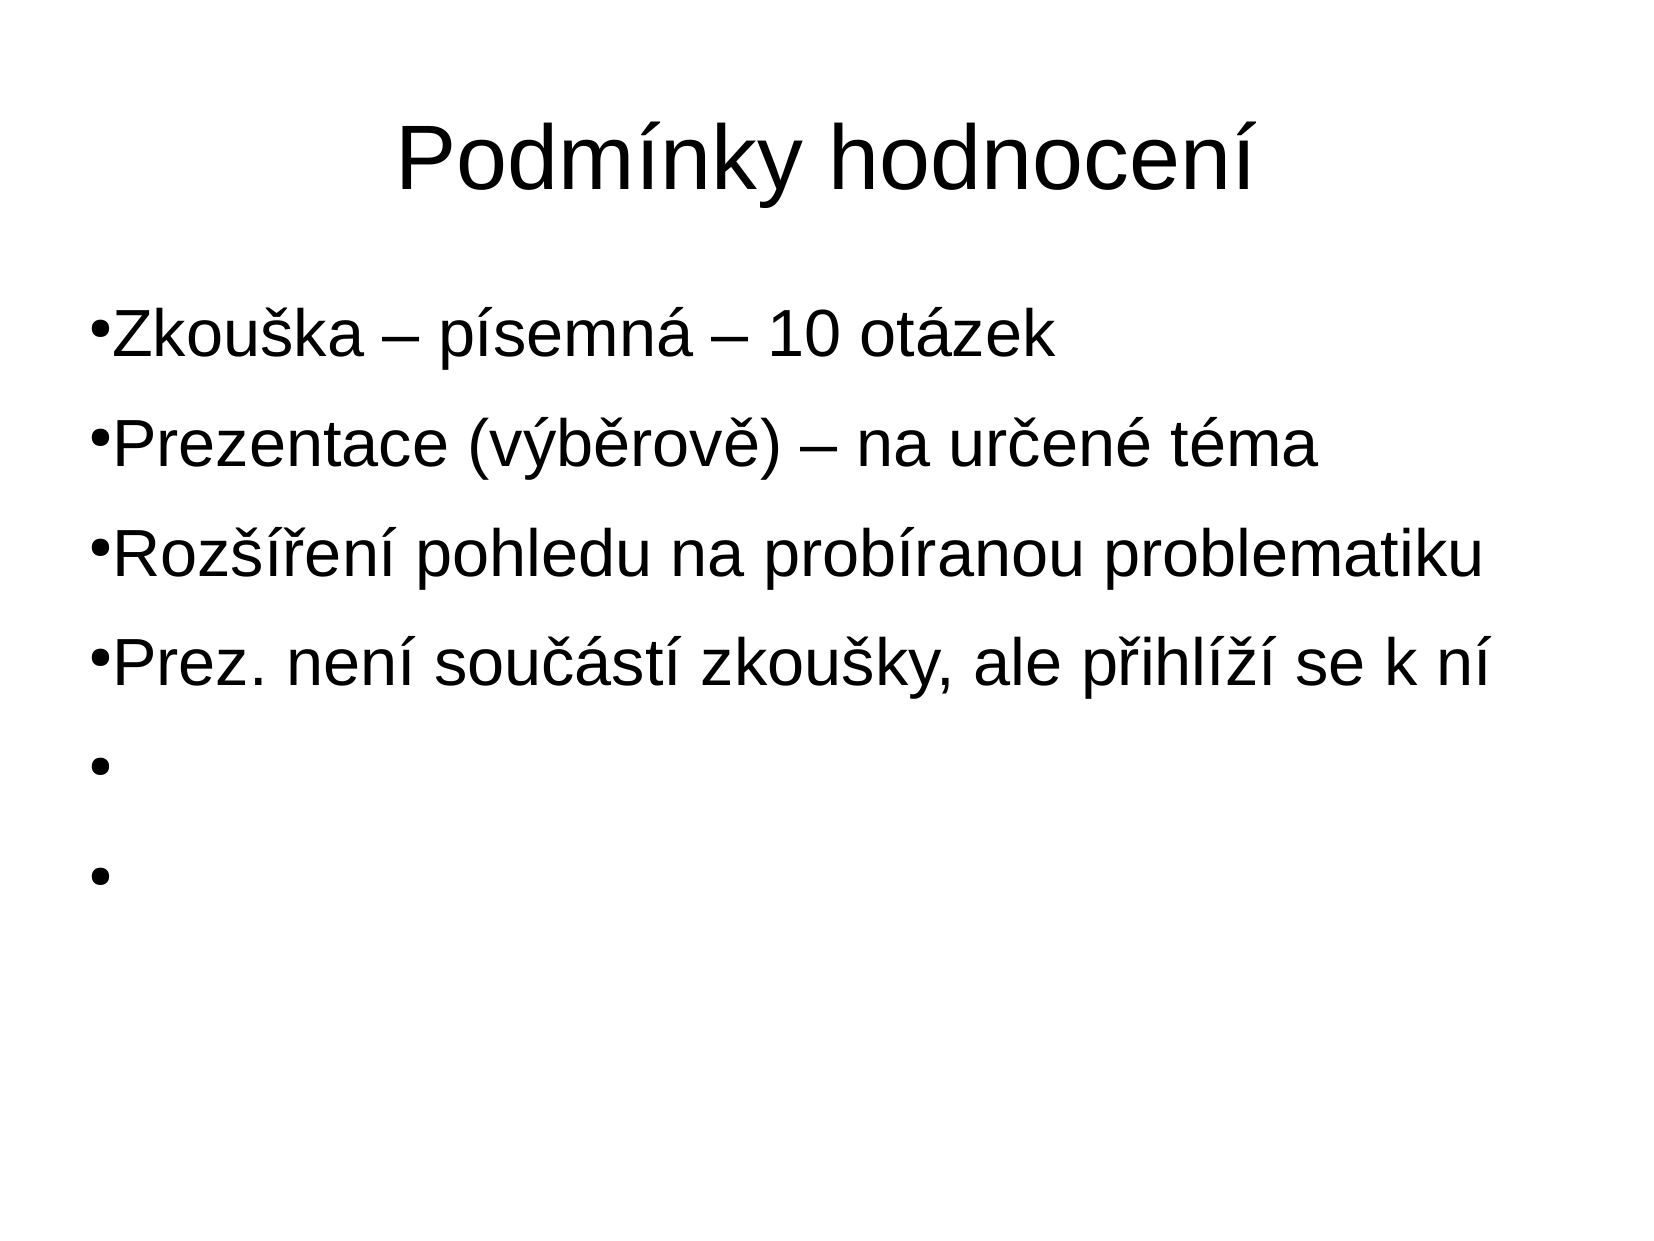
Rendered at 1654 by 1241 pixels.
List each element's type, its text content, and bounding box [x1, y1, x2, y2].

list Zkouška – písemná – 10 otázek Prezentace (výběrově) – na určené téma Rozšíření pohledu na probíranou problematiku Prez. není součástí zkoušky, ale přihlíží se k ní [88, 290, 1601, 1152]
title Podmínky hodnocení [82, 49, 1571, 257]
